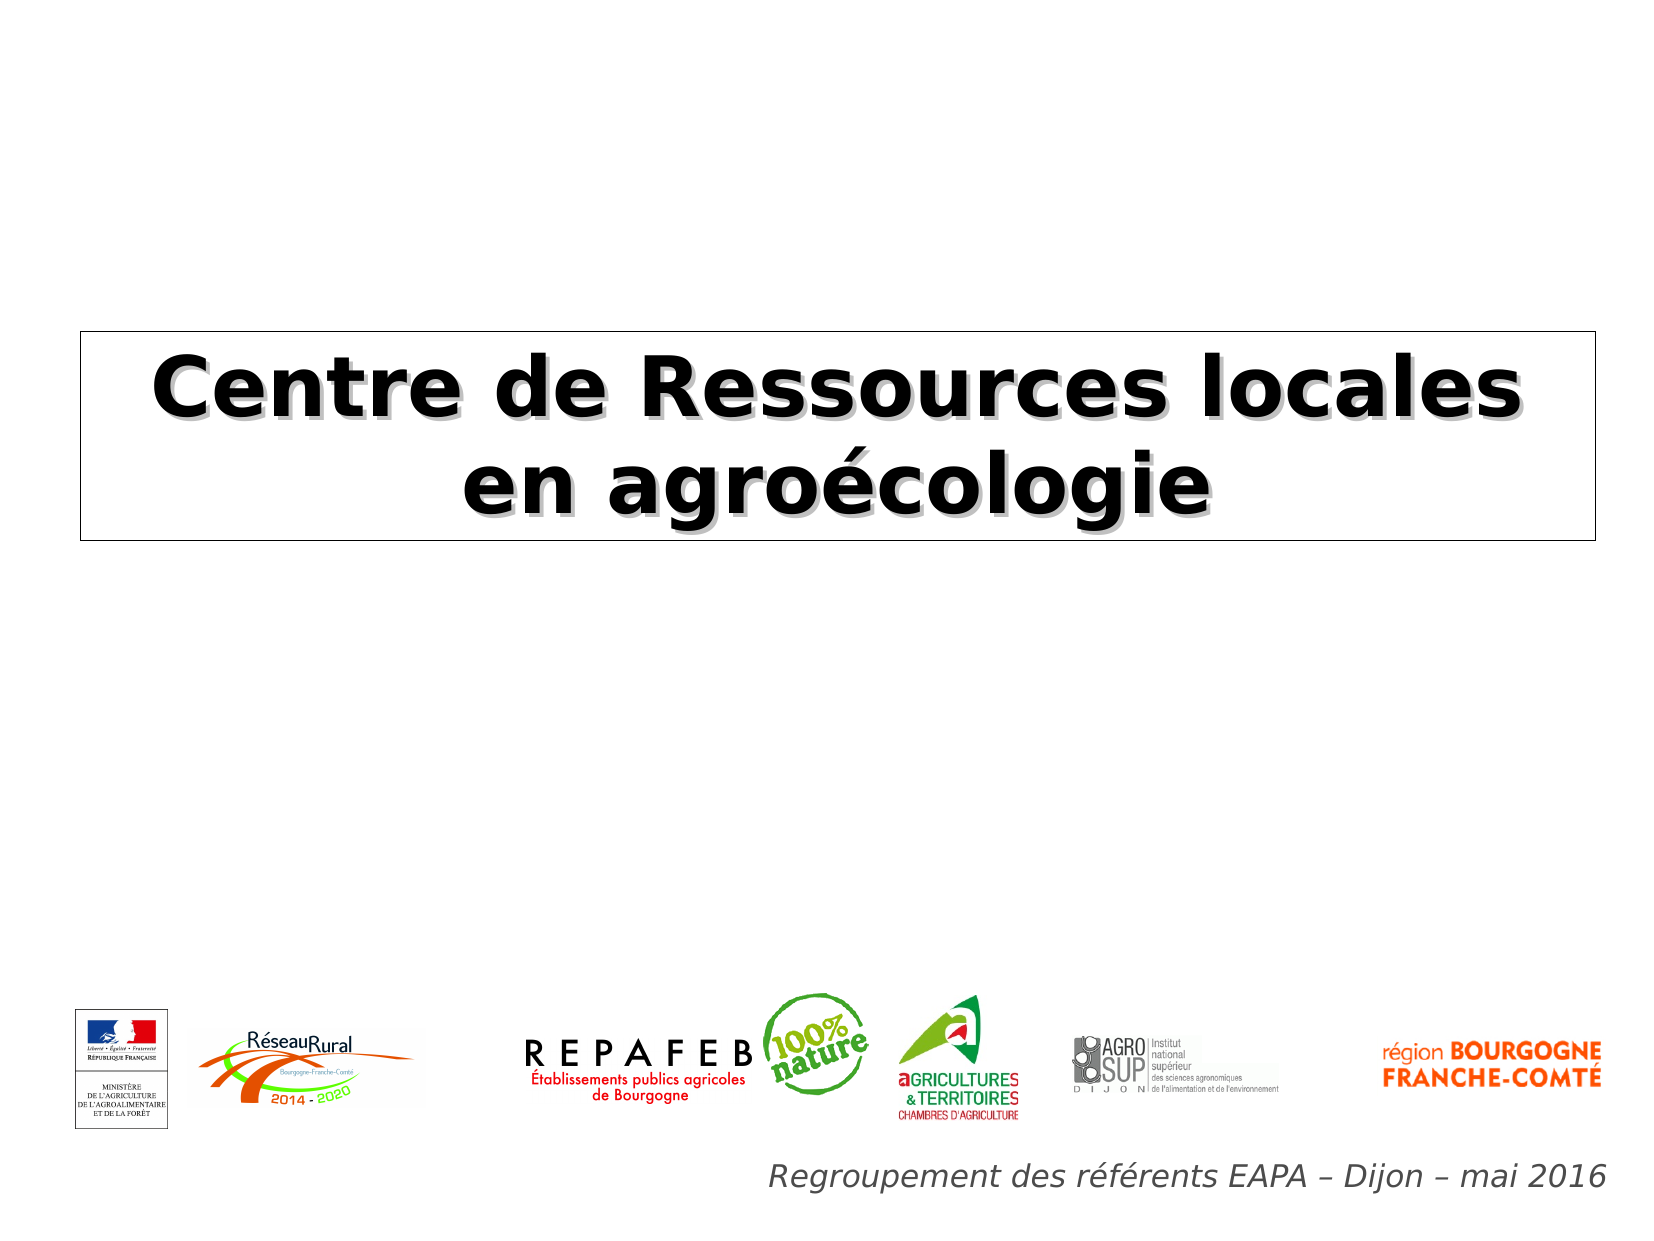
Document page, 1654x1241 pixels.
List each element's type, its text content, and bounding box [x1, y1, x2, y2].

picture [526, 1038, 752, 1104]
picture [75, 1009, 168, 1129]
picture [187, 1028, 426, 1108]
picture [898, 995, 1019, 1121]
picture [757, 985, 874, 1103]
text_box Regroupement des référents EAPA – Dijon – mai 2016 [59, 1151, 1625, 1211]
text_box Centre de Ressources locales en agroécologie [80, 331, 1596, 541]
picture [1377, 1036, 1607, 1096]
picture [1069, 1031, 1284, 1097]
